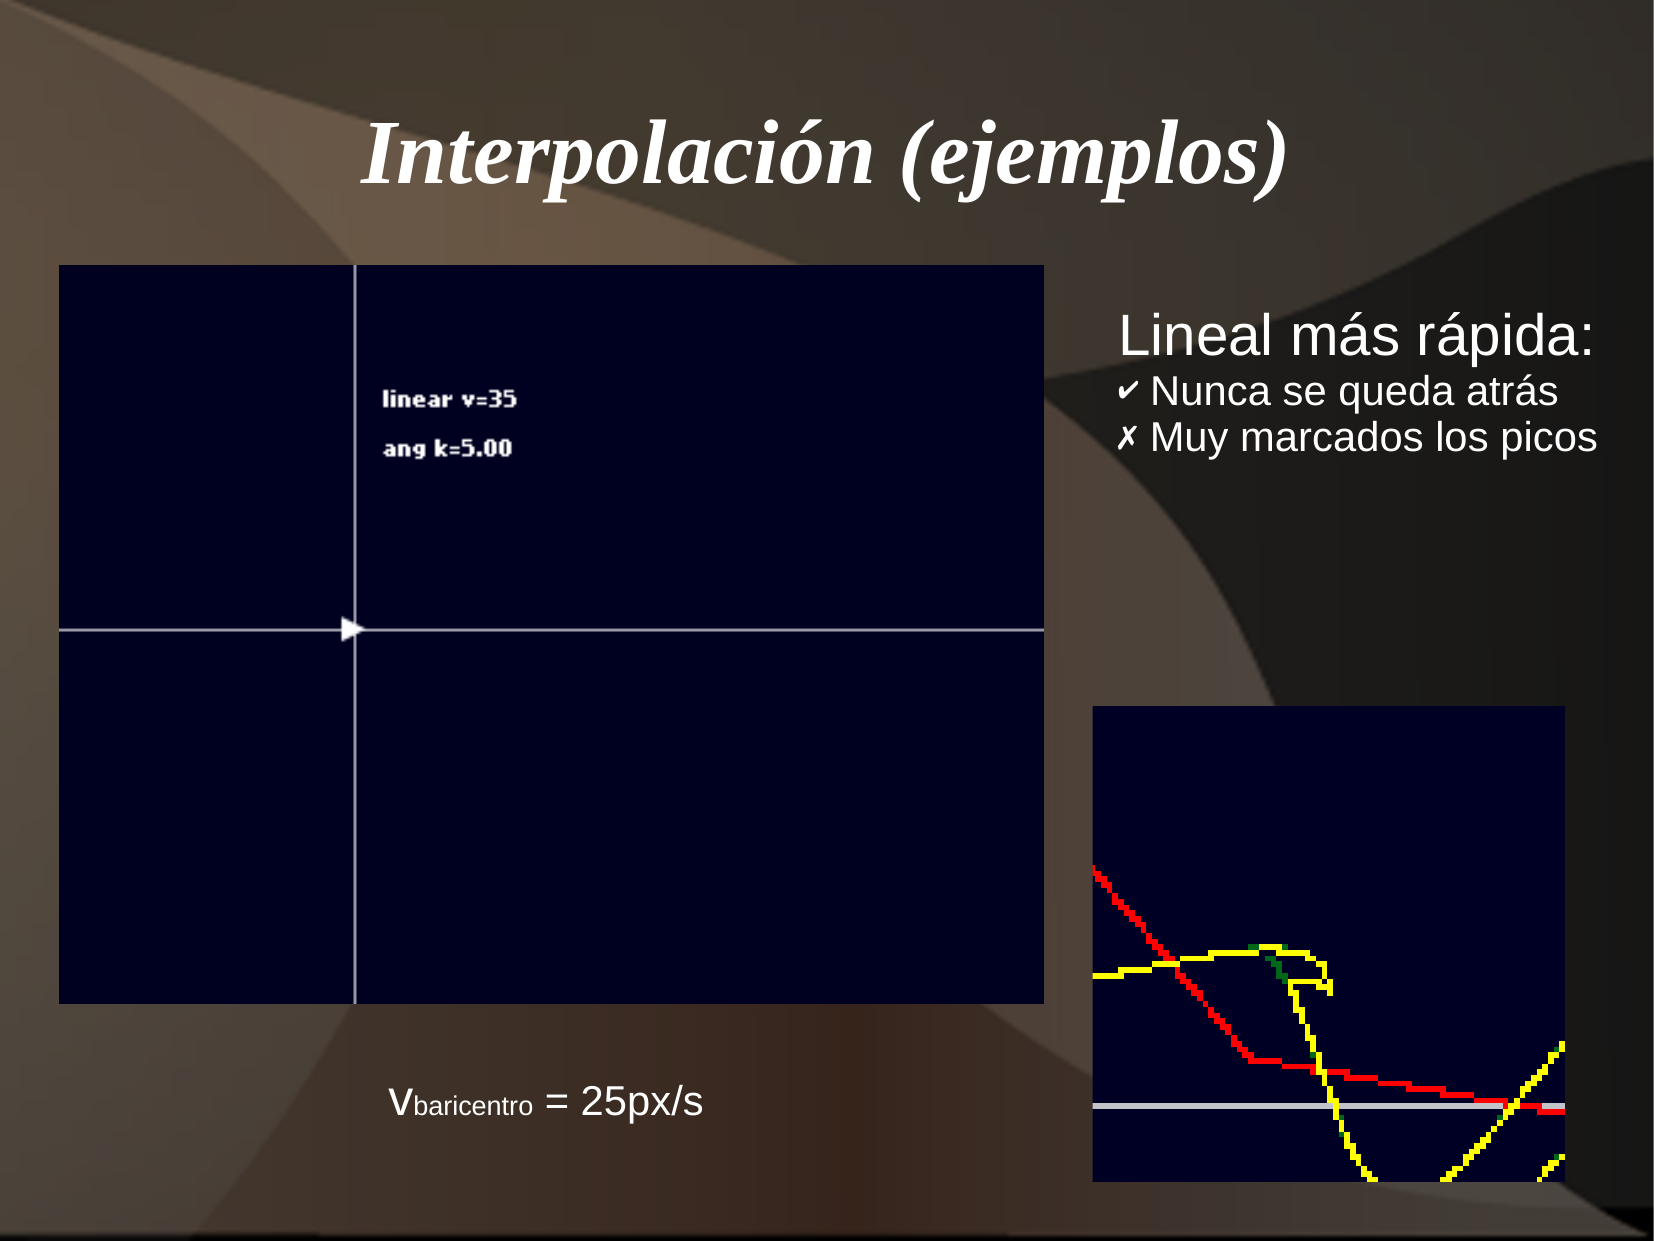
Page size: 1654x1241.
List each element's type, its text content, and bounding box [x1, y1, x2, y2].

picture [0, 0, 1654, 1241]
text_box vbaricentro = 25px/s [206, 1062, 886, 1134]
title Interpolación (ejemplos) [82, 49, 1571, 257]
text_box Lineal más rápida: Nunca se queda atrás Muy marcados los picos [1092, 295, 1625, 621]
